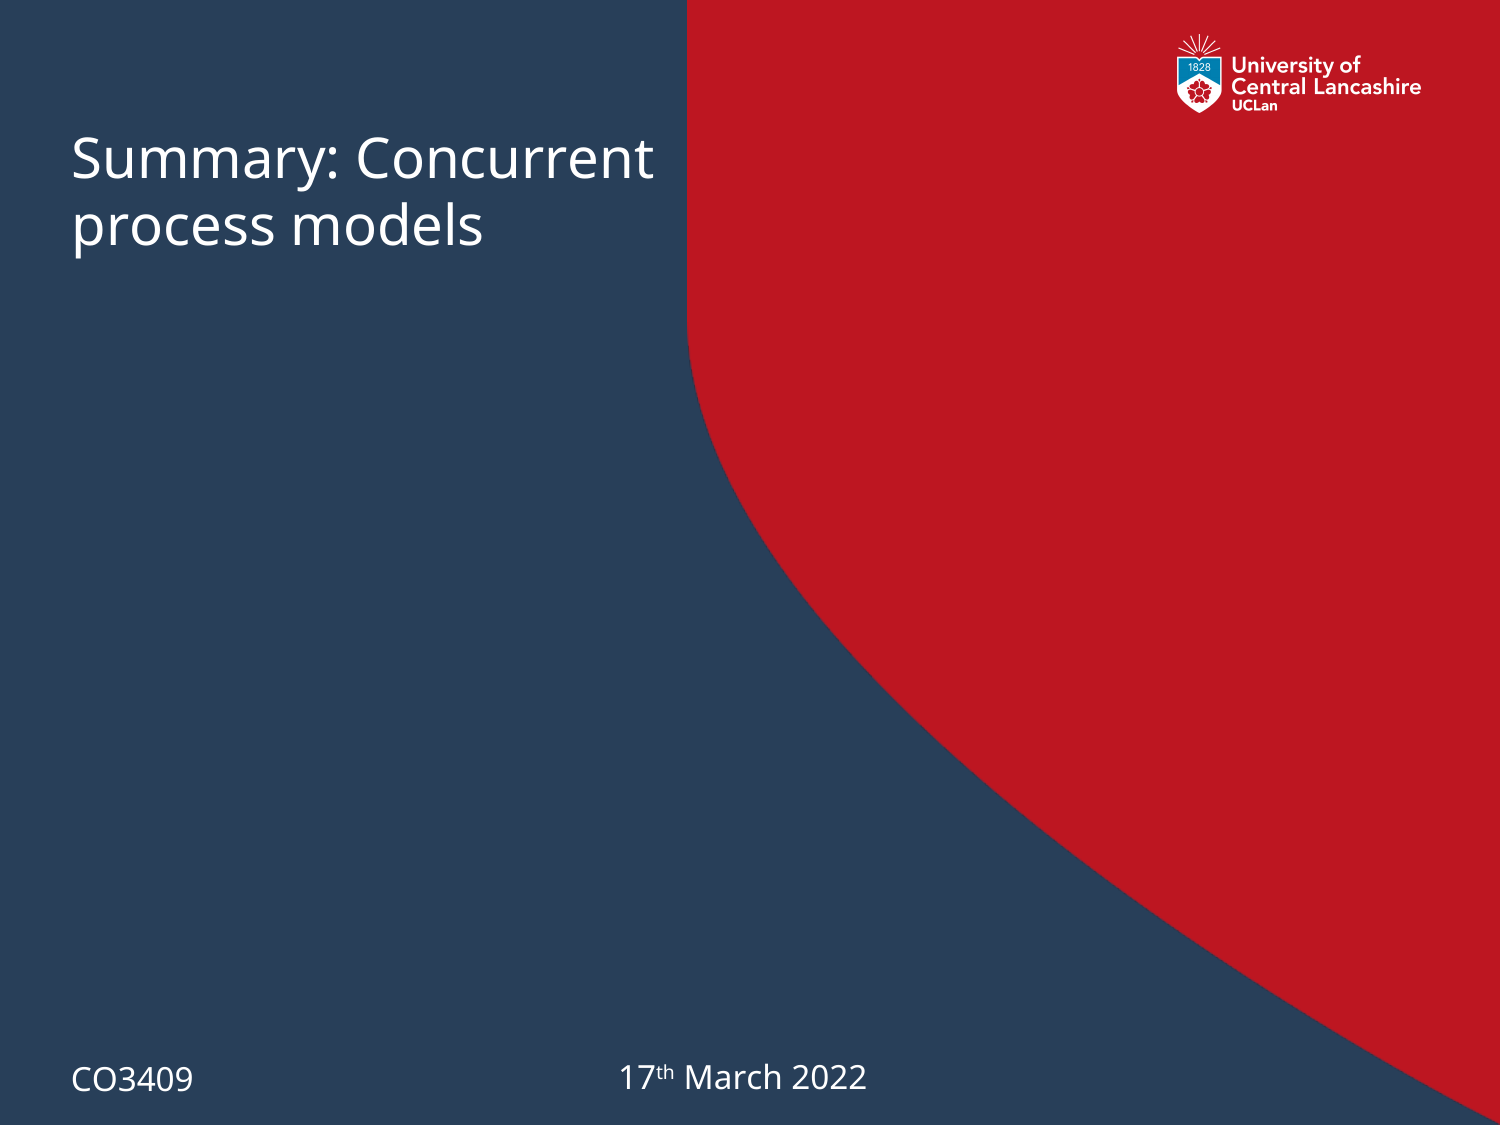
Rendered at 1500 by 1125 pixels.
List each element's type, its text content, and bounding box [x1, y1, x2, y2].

text_box Summary: Concurrent process models [56, 68, 1185, 310]
picture [687, 0, 1500, 1125]
